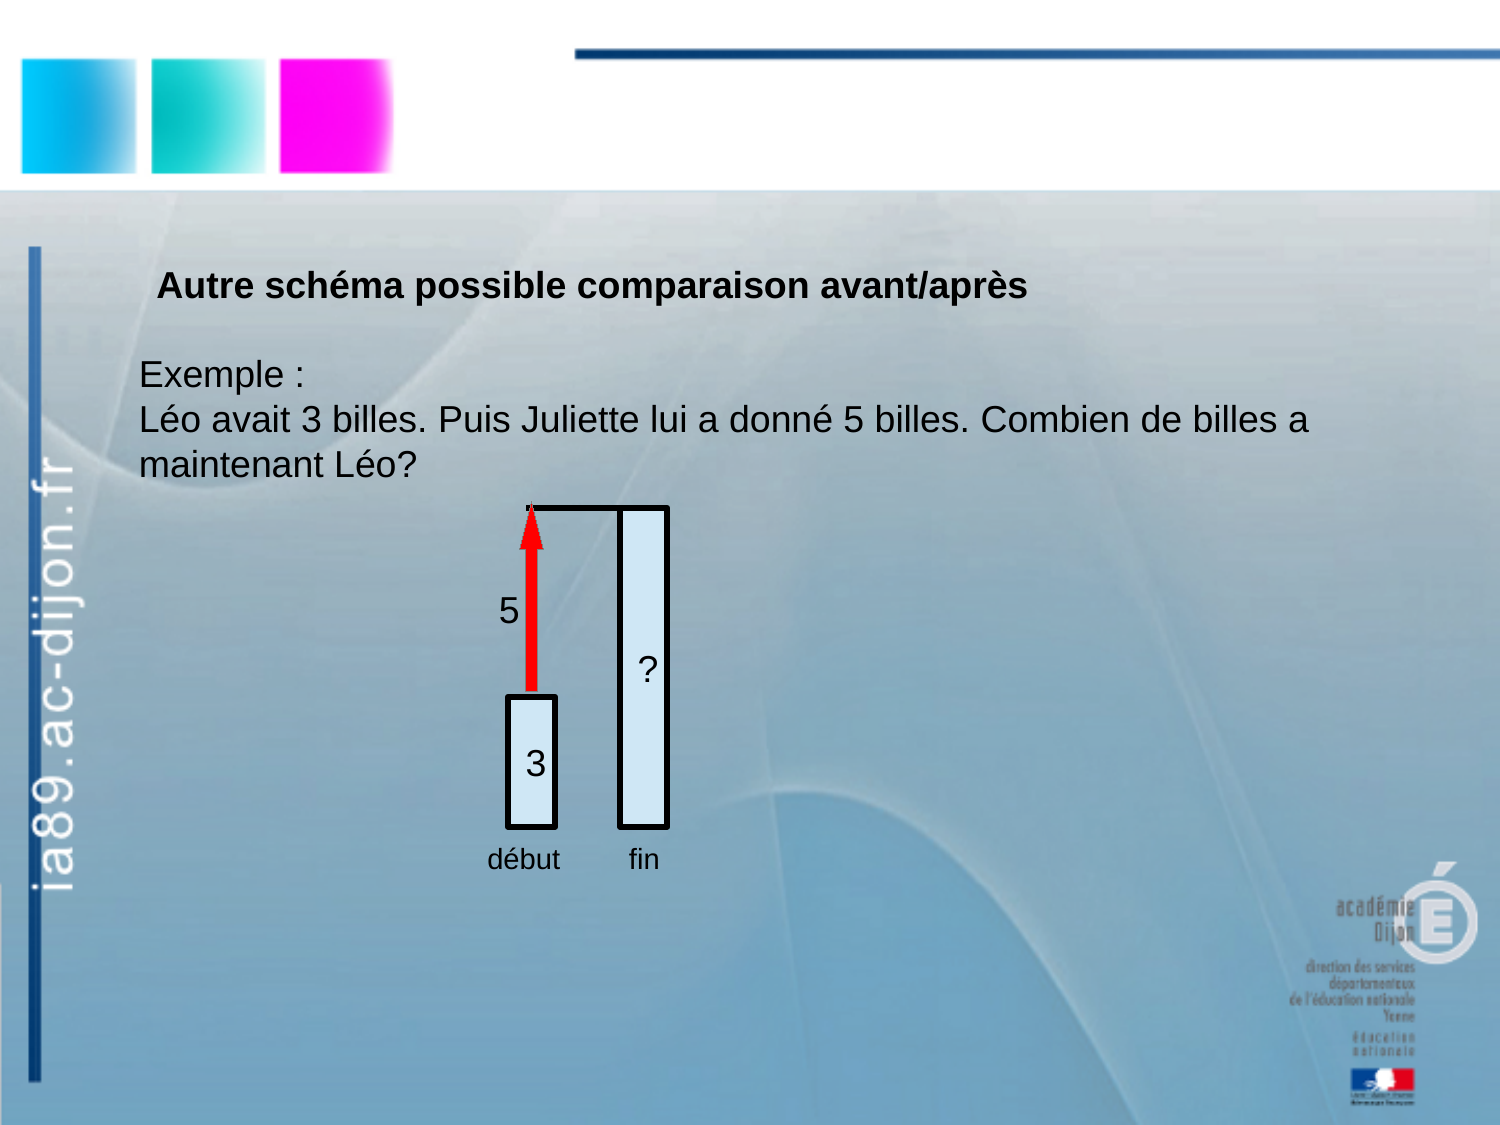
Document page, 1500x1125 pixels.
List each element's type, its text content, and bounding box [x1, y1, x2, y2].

text_box 3 [507, 696, 556, 827]
text_box Autre schéma possible comparaison avant/après [141, 253, 1382, 314]
text_box 5 [484, 578, 525, 639]
text_box Exemple : Léo avait 3 billes. Puis Juliette lui a donné 5 billes. Combien de billes a maintenant Léo? [124, 342, 1412, 493]
text_box [519, 501, 544, 692]
picture [0, 0, 1500, 1125]
text_box début [472, 832, 591, 883]
text_box fin [614, 832, 839, 939]
text_box ? [620, 507, 668, 827]
